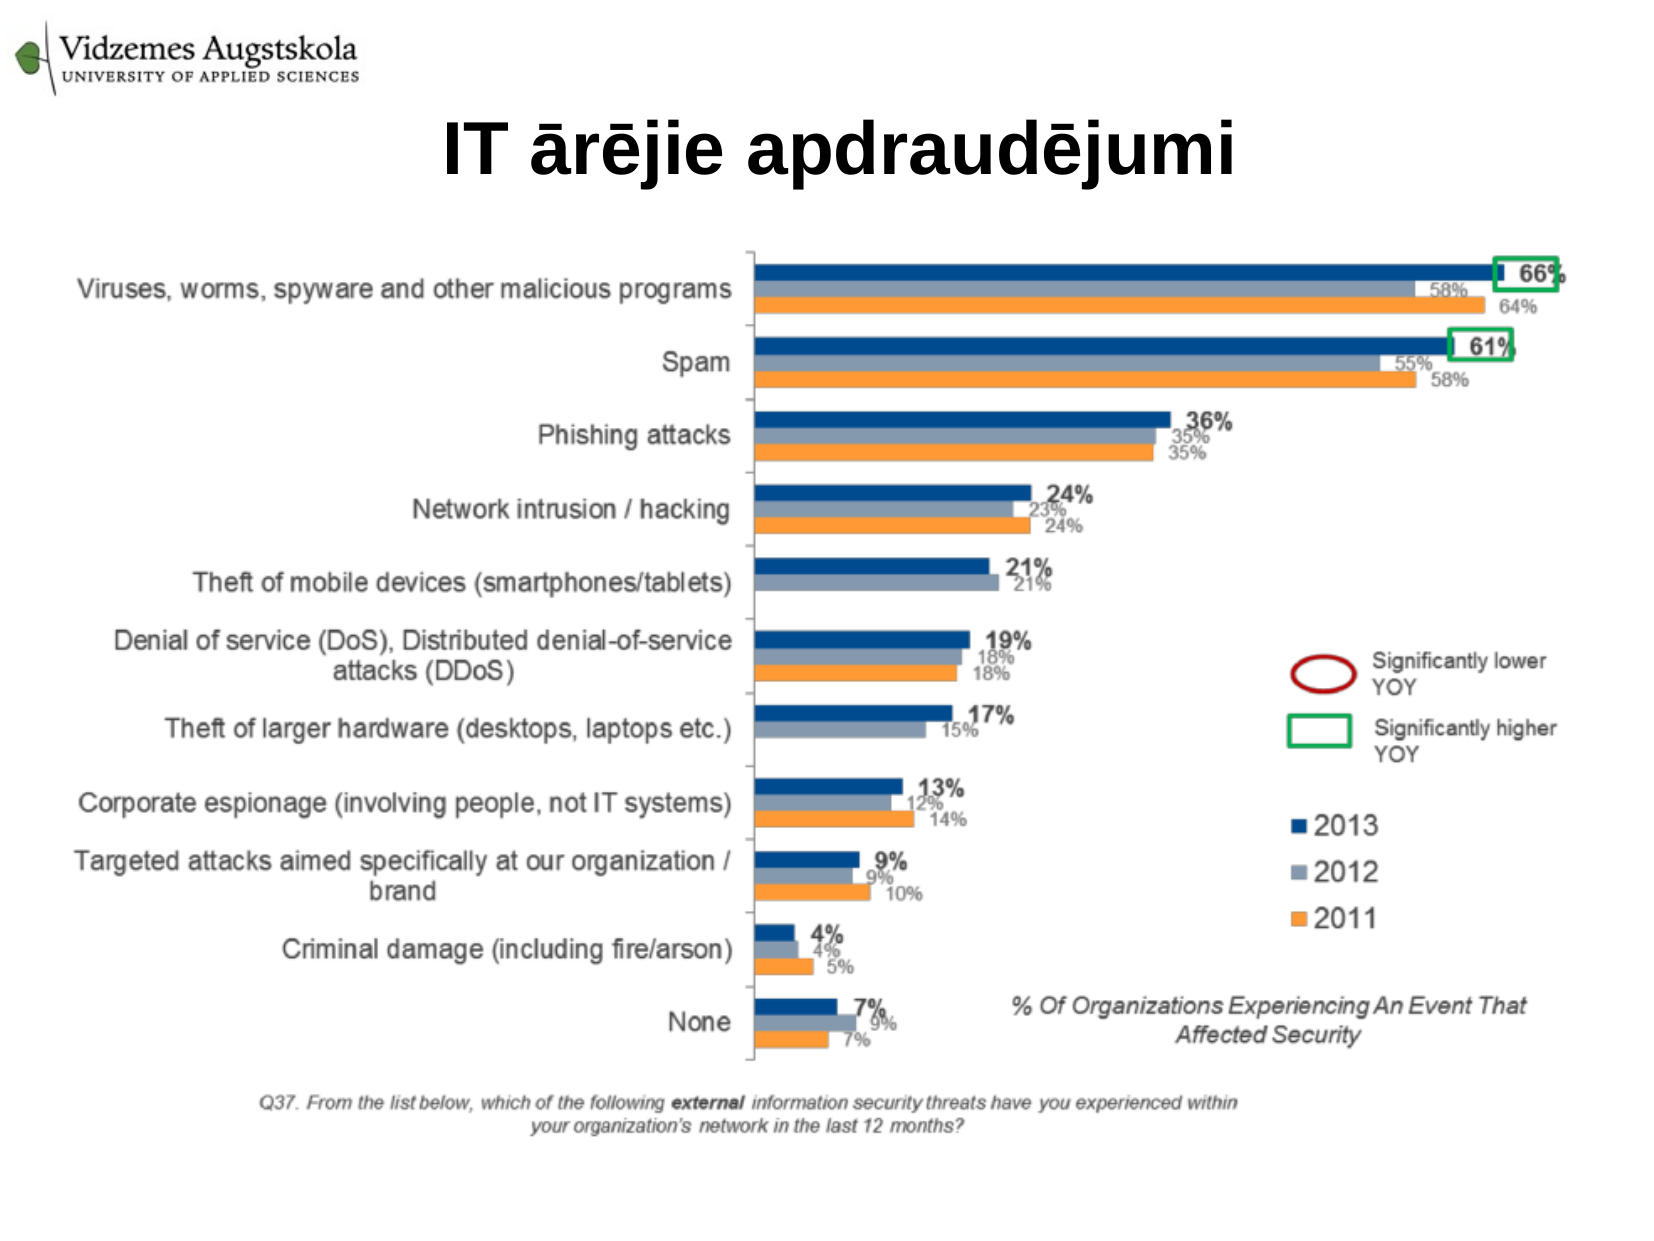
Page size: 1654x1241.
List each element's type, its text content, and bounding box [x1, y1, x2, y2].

title IT ārējie apdraudējumi [165, 109, 1516, 194]
picture [54, 224, 1607, 1151]
picture [5, 2, 368, 113]
